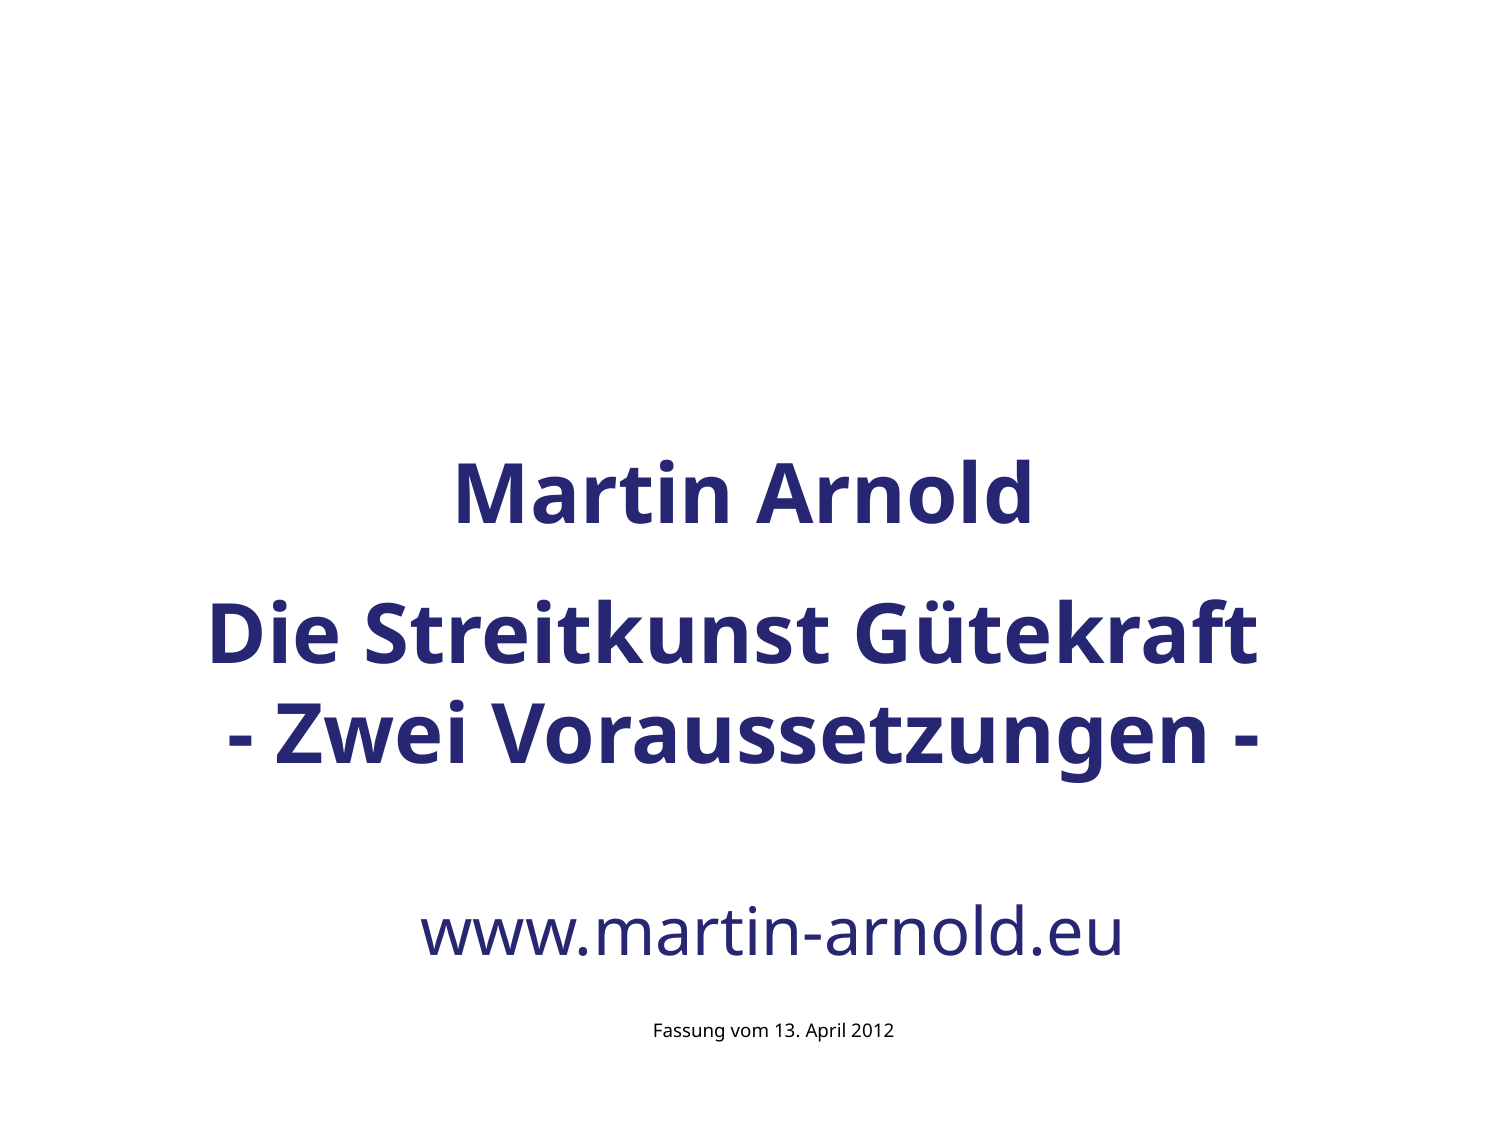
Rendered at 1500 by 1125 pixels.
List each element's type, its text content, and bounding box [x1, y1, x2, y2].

text_box www.martin-arnold.eu [301, 881, 1247, 977]
text_box Fassung vom 13. April 2012 [430, 1011, 1117, 1049]
text_box Martin Arnold Die Streitkunst Gütekraft - Zwei Voraussetzungen - [100, 432, 1388, 788]
